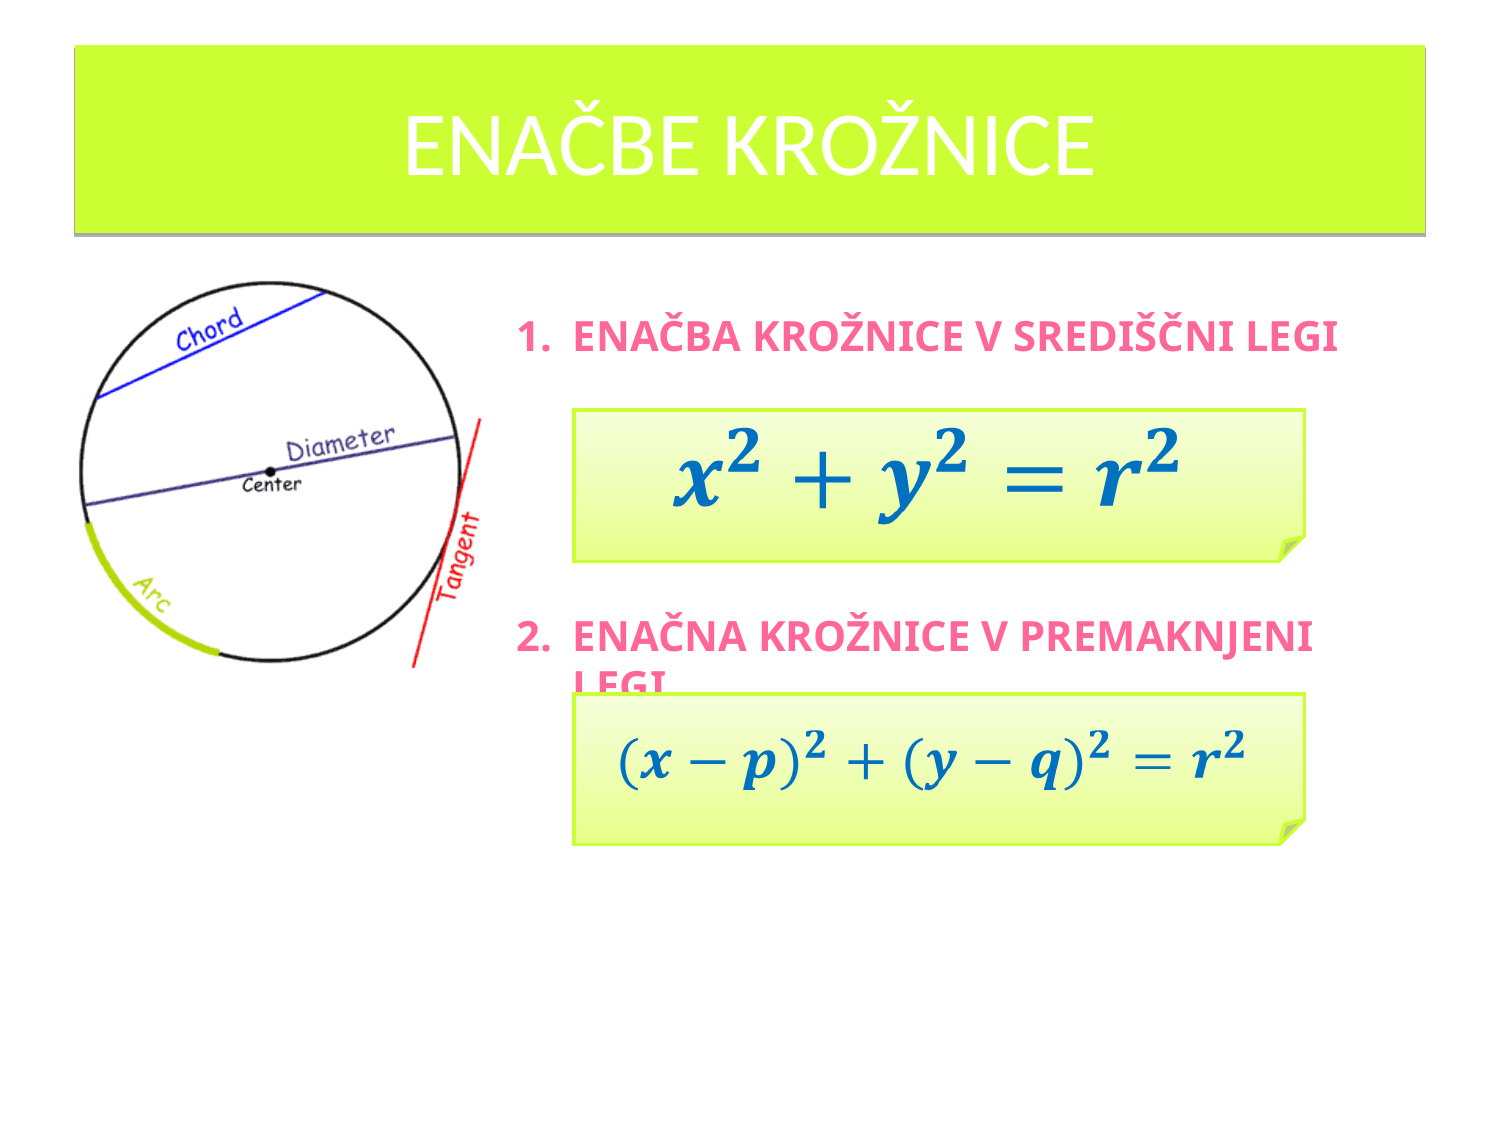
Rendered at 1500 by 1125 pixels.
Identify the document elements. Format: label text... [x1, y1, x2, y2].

text_box [572, 408, 1306, 563]
text_box [572, 692, 1306, 846]
text_box ENAČBA KROŽNICE V SREDIŠČNI LEGI ENAČNA KROŽNICE V PREMAKNJENI LEGI [501, 302, 1424, 718]
title ENAČBE KROŽNICE [75, 45, 1425, 233]
picture [76, 278, 484, 670]
